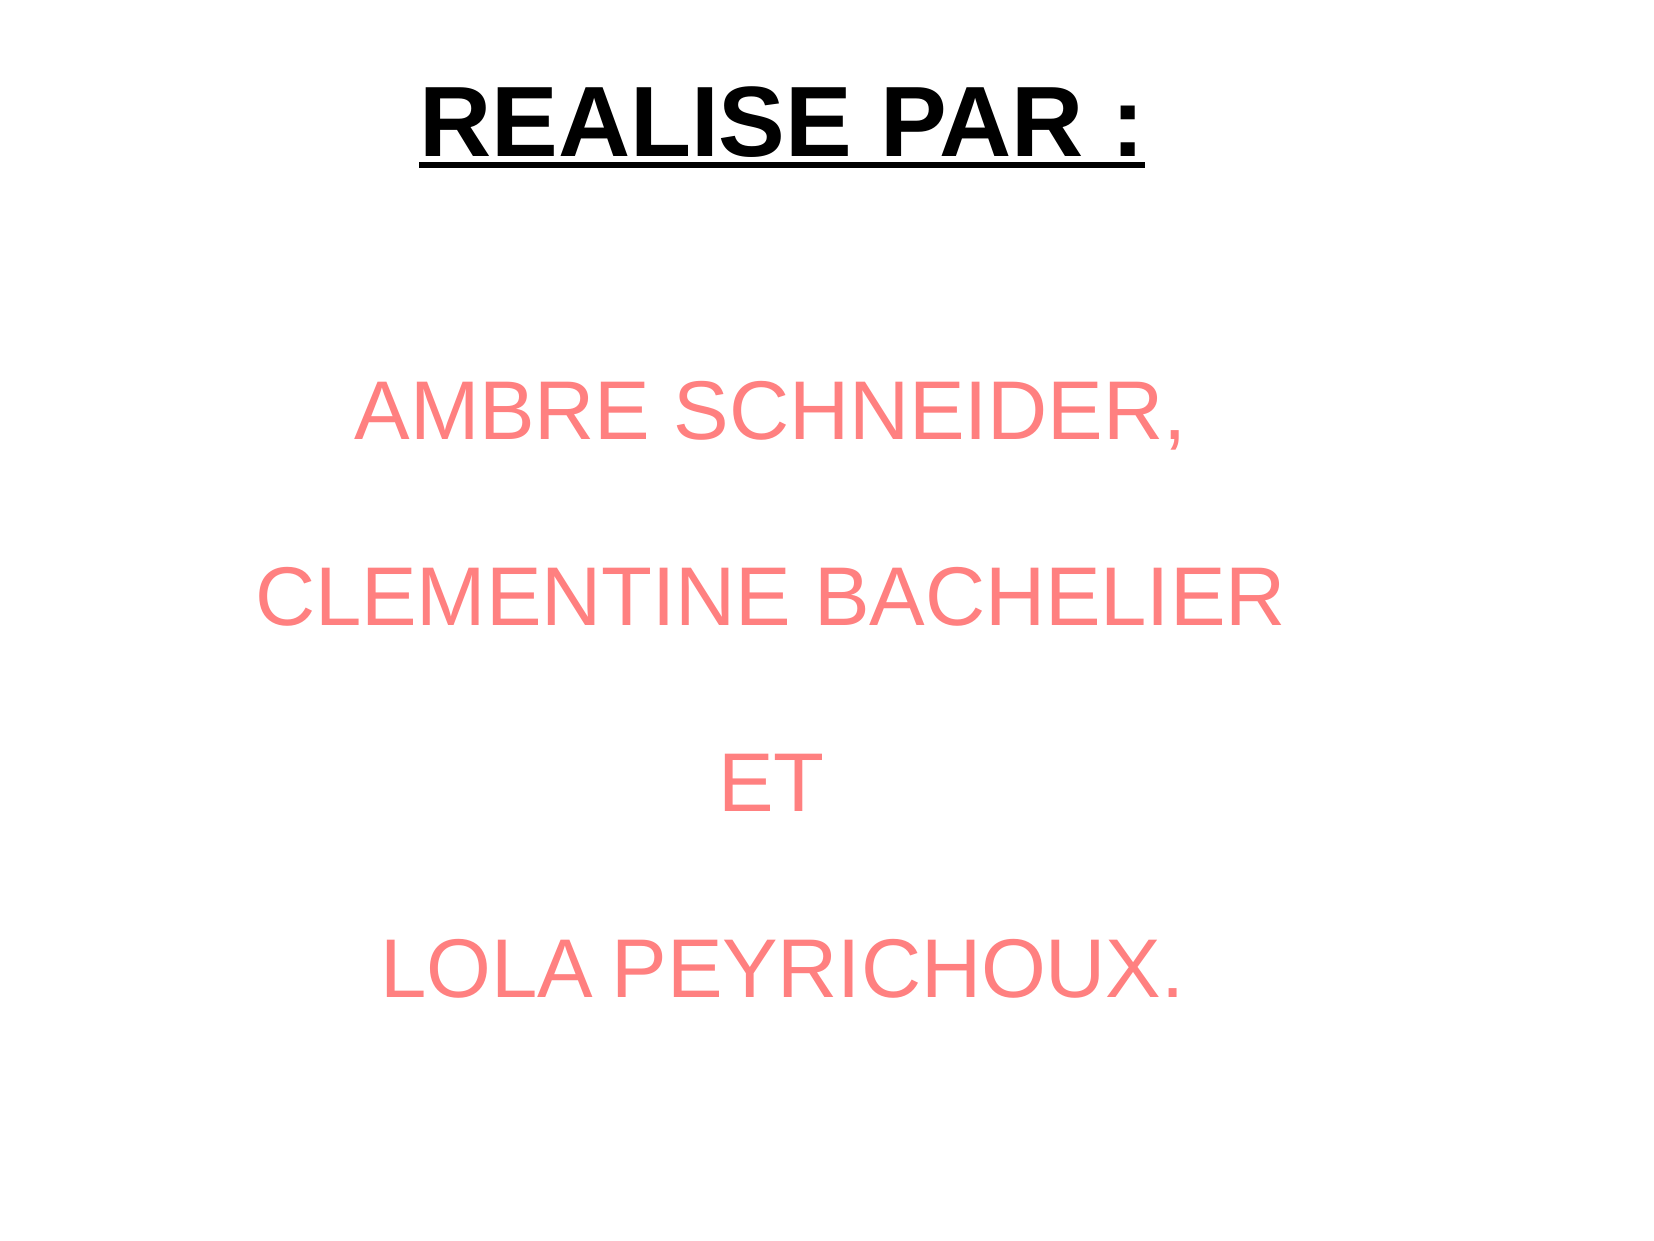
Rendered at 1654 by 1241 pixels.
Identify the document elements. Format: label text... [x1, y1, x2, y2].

text_box REALISE PAR : AMBRE SCHNEIDER, CLEMENTINE BACHELIER ET LOLA PEYRICHOUX. [0, 59, 1565, 1123]
